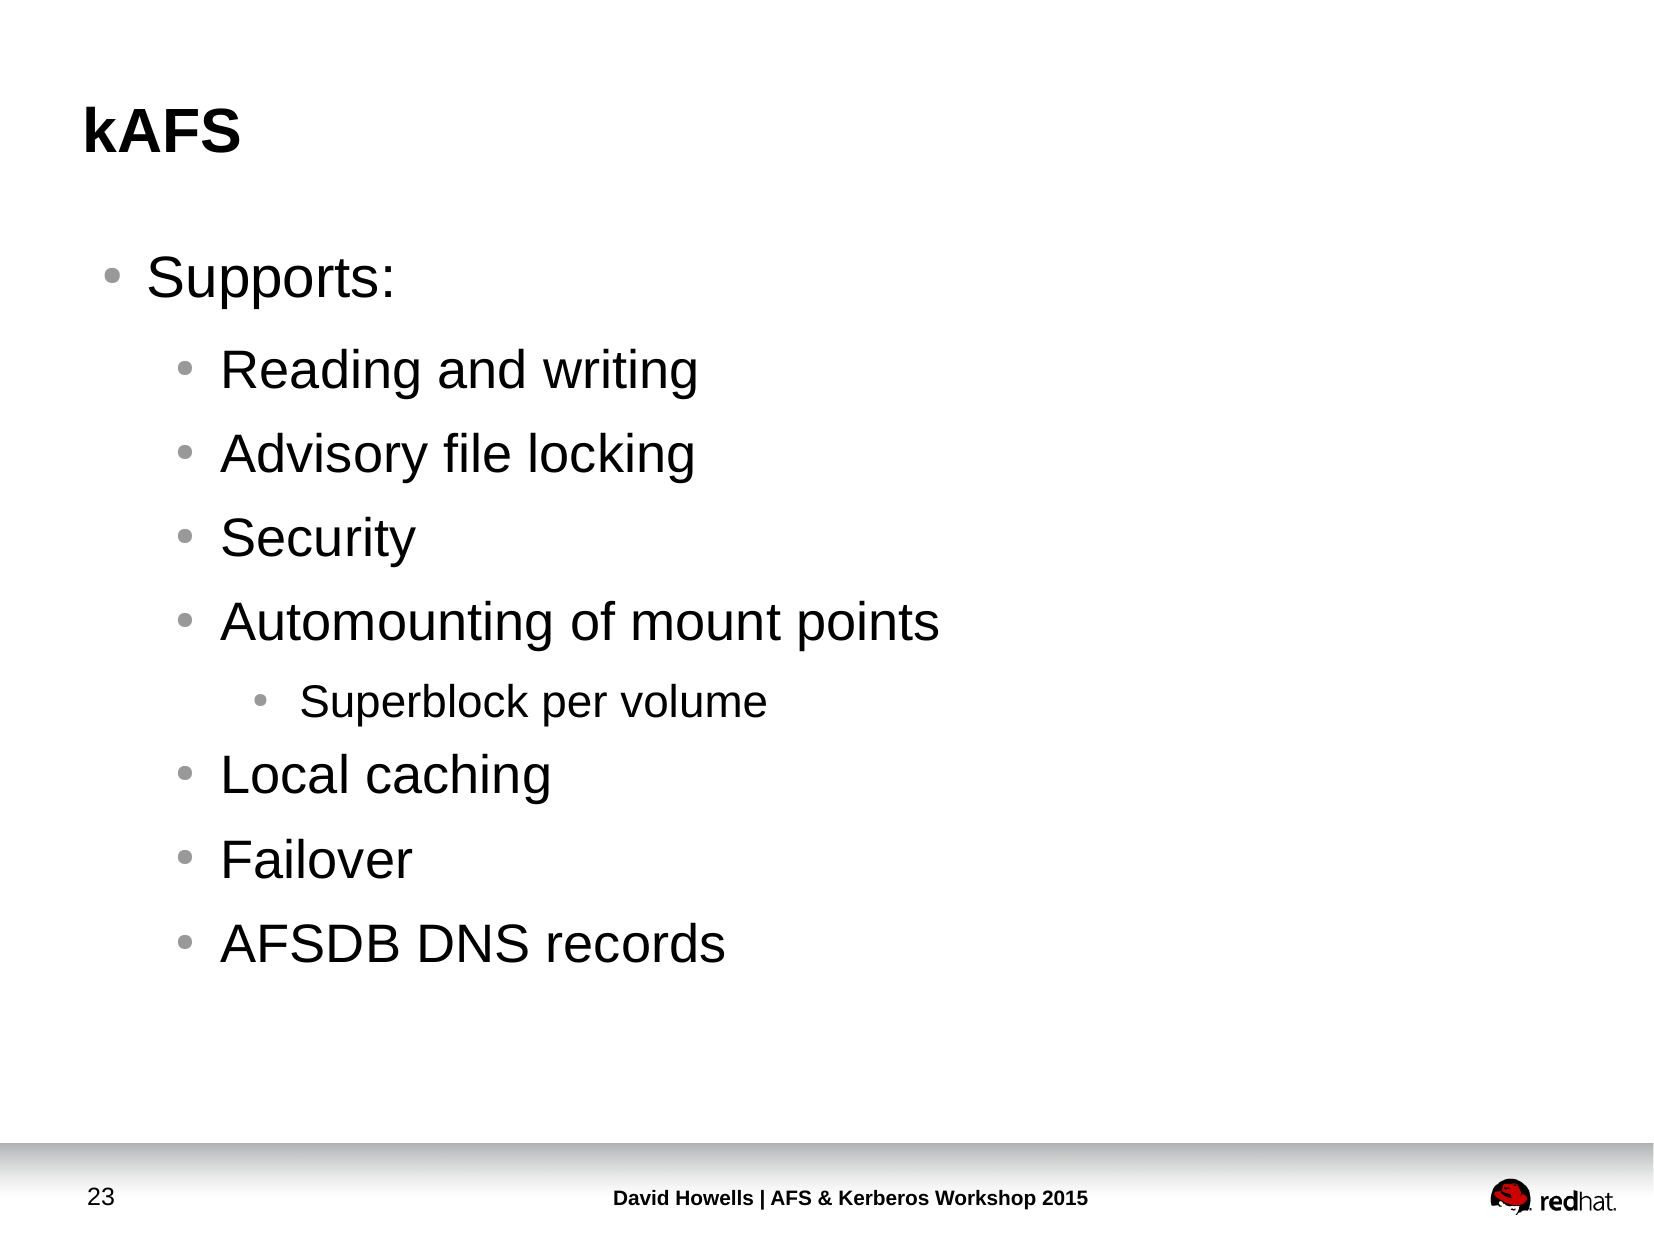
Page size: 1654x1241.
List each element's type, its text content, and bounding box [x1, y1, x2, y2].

title kAFS [82, 37, 1571, 226]
list Supports: Reading and writing Advisory file locking Security Automounting of mount points Superblock per volume Local caching Failover AFSDB DNS records [86, 244, 1576, 1039]
picture [0, 1143, 1654, 1241]
